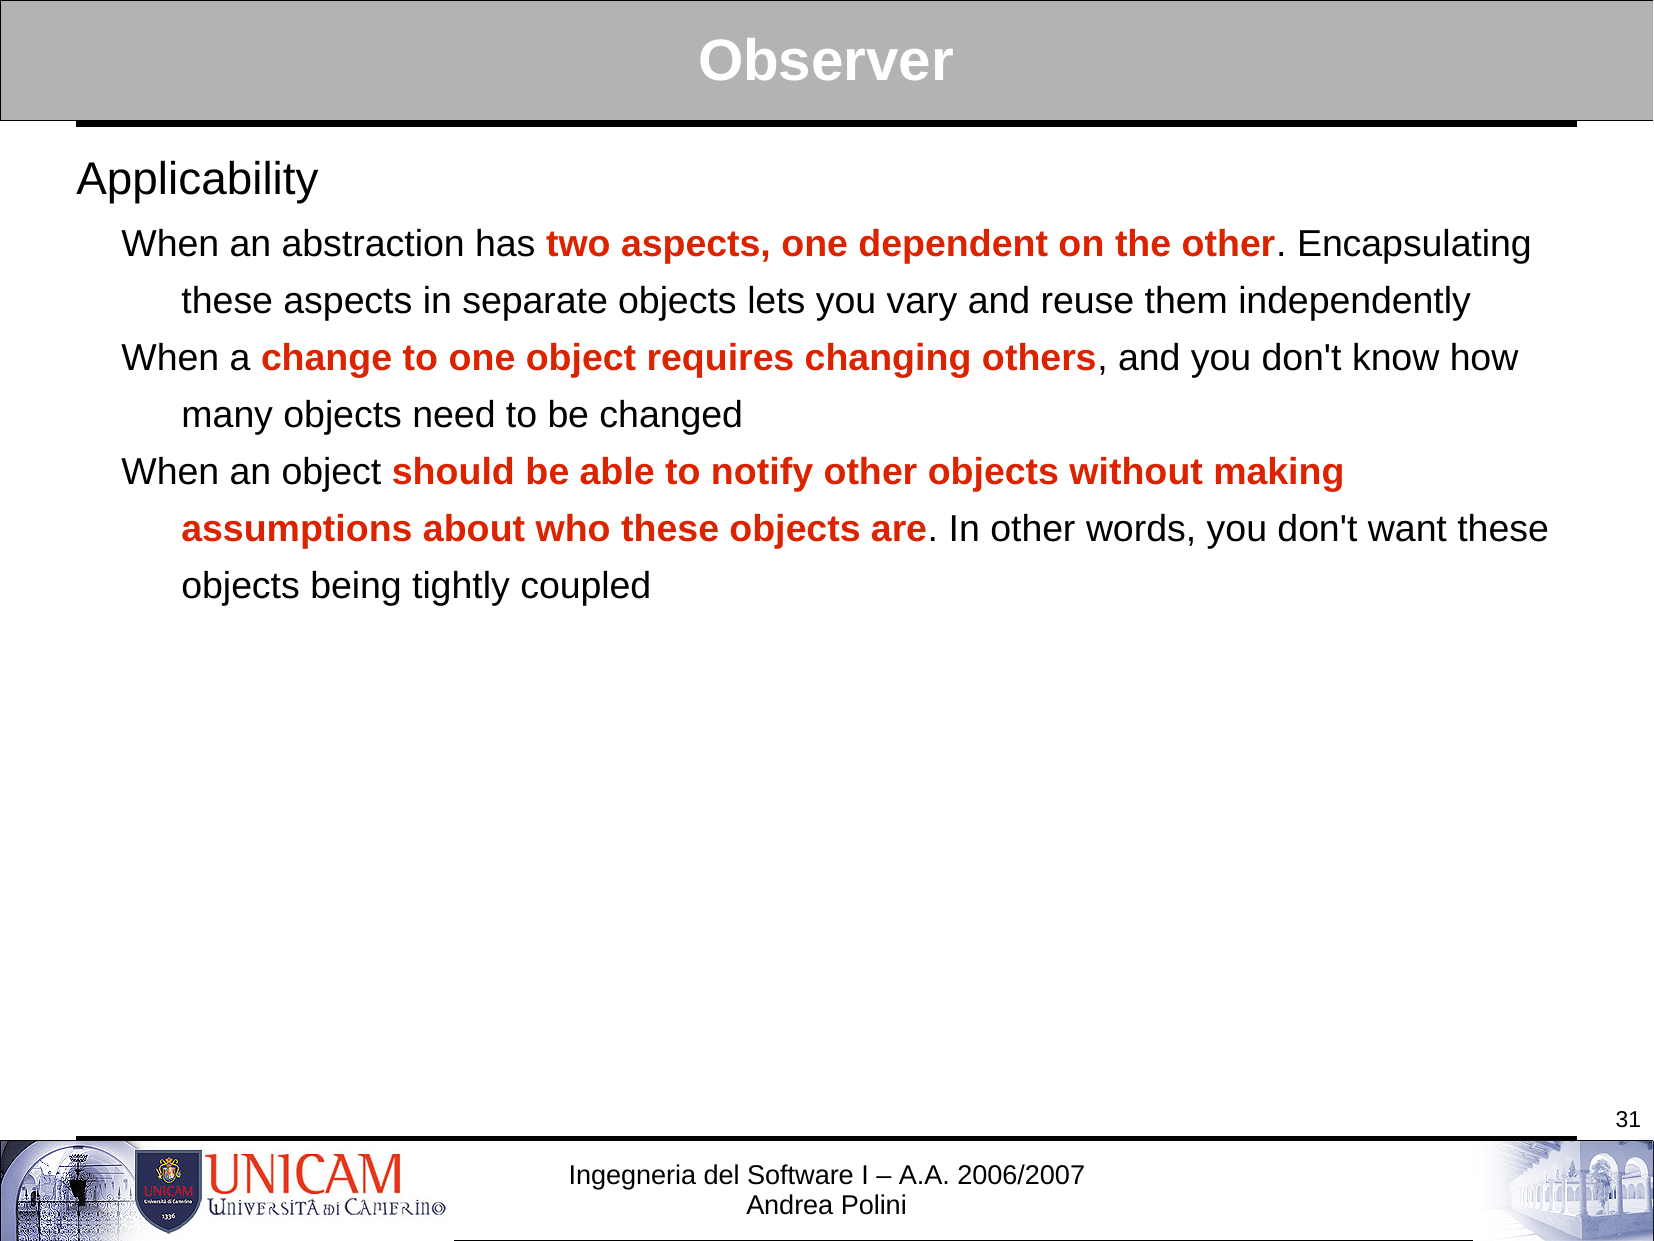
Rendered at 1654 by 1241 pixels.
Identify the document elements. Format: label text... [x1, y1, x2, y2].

picture [1473, 1141, 1654, 1241]
list Applicability When an abstraction has two aspects, one dependent on the other. Encapsulating these aspects in separate objects lets you vary and reuse them independently When a change to one object requires changing others, and you don't know how many objects need to be changed When an object should be able to notify other objects without making assumptions about who these objects are. In other words, you don't want these objects being tightly coupled [76, 152, 1577, 810]
picture [0, 1141, 454, 1241]
title Observer [0, 0, 1653, 121]
